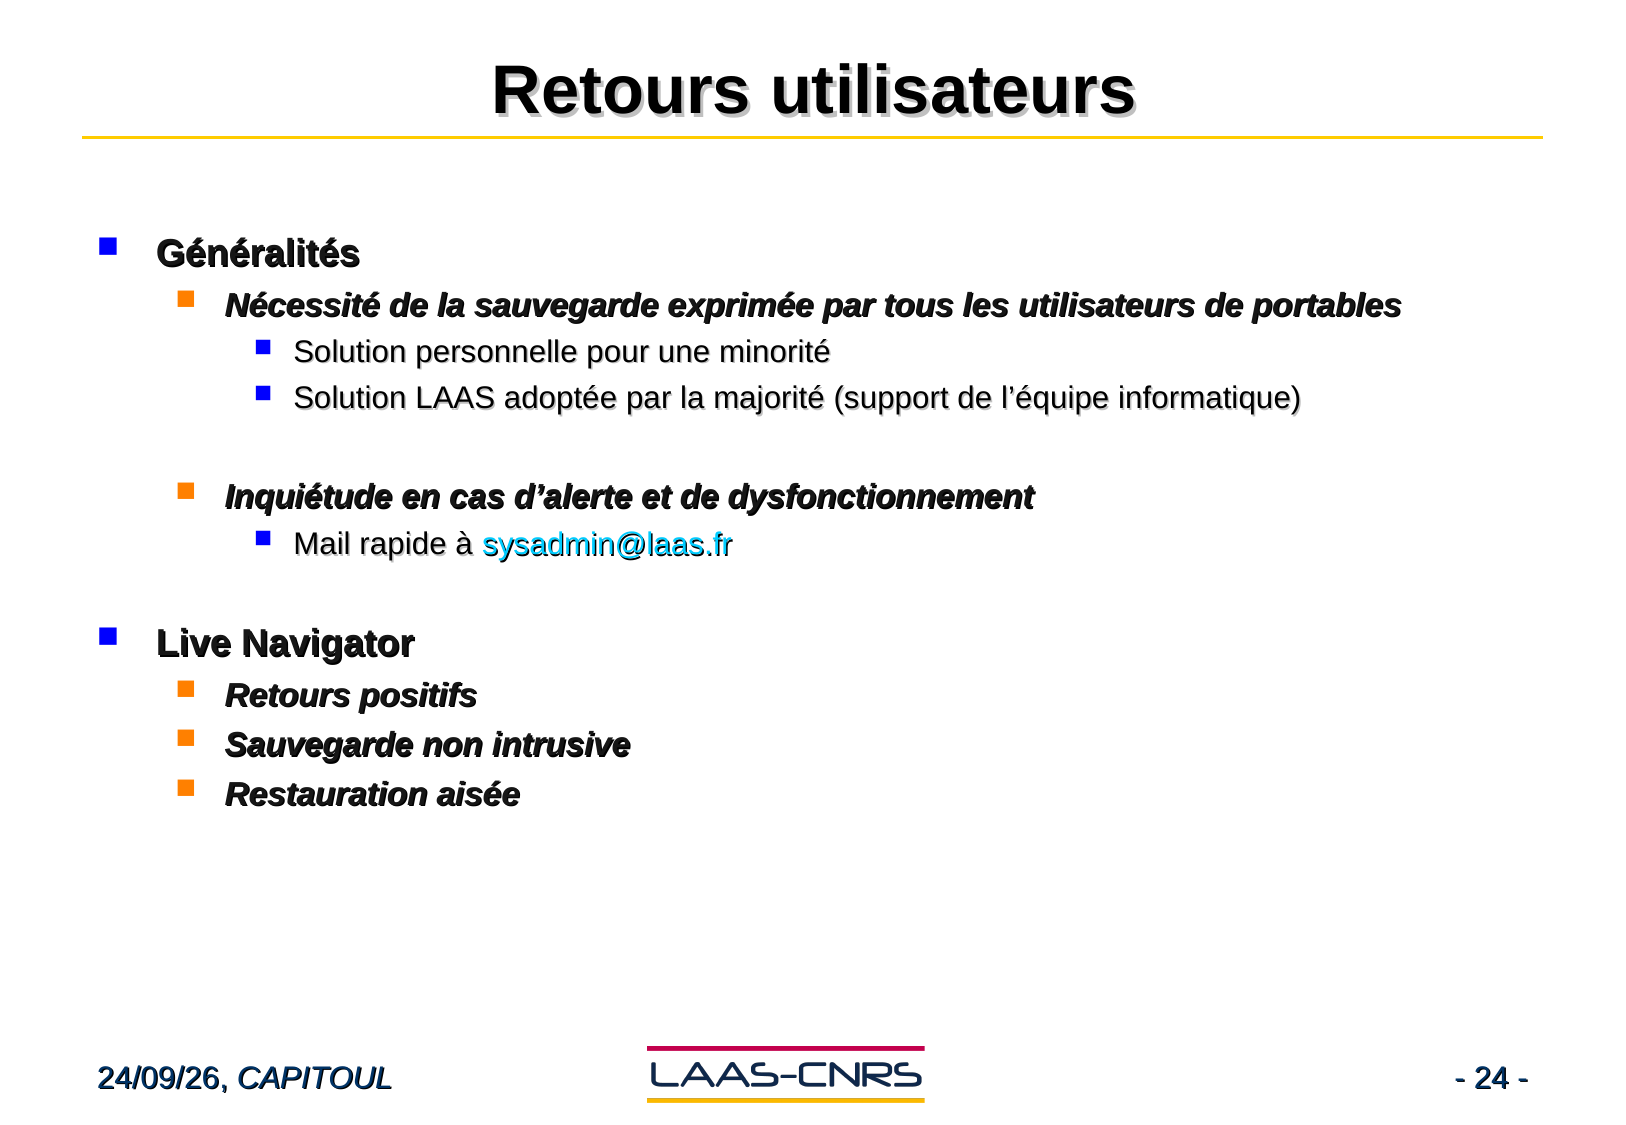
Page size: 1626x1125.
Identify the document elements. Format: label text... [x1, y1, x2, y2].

text_box 24/04/14, CAPITOUL [81, 1024, 461, 1103]
title Retours utilisateurs [83, 0, 1546, 173]
text_box - <number> - [1164, 1024, 1544, 1103]
picture [647, 1046, 925, 1109]
list Généralités Nécessité de la sauvegarde exprimée par tous les utilisateurs de portables Solution personnelle pour une minorité Solution LAAS adoptée par la majorité (support de l’équipe informatique) Inquiétude en cas d’alerte et de dysfonctionnement Mail rapide à sysadmin@laas.fr Live Navigator Retours positifs Sauvegarde non intrusive Restauration aisée [81, 219, 1569, 1000]
